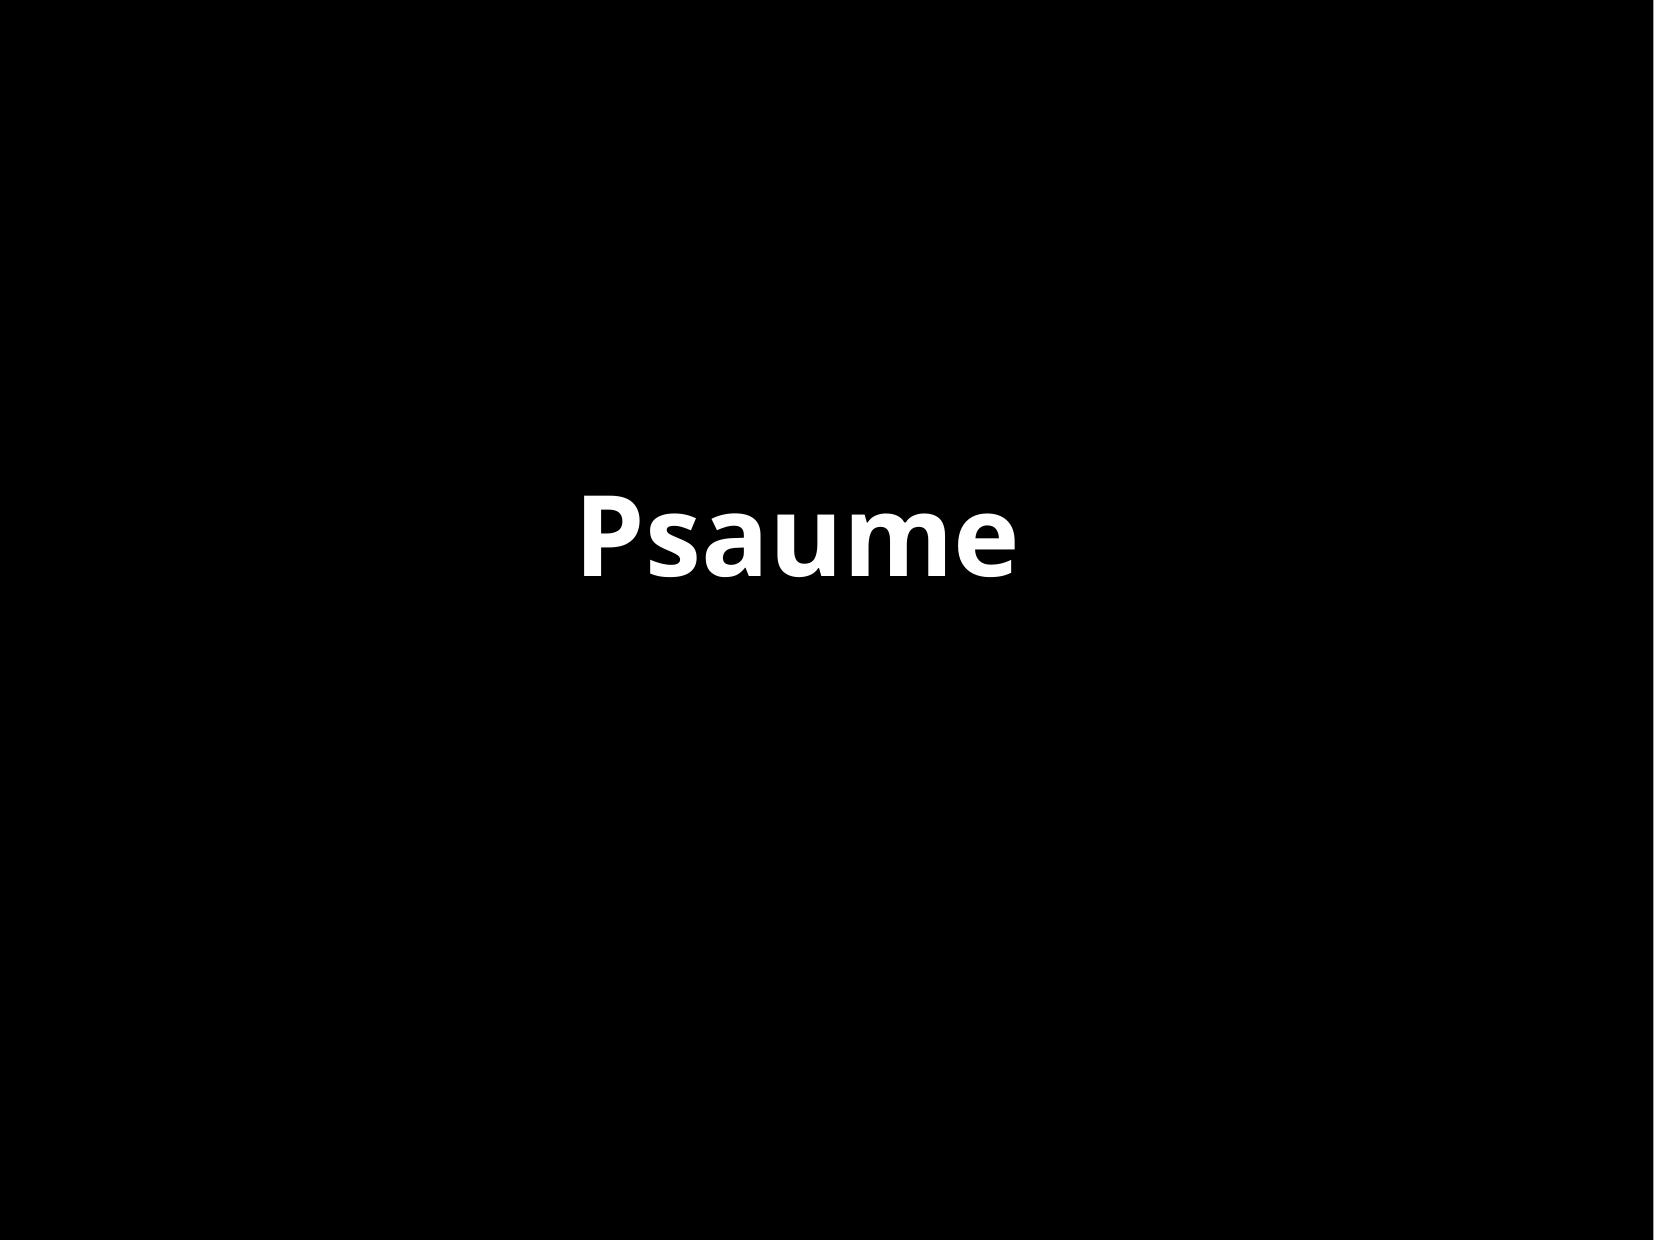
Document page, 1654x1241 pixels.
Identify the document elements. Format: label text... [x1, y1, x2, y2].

text_box Psaume [88, 88, 1507, 975]
